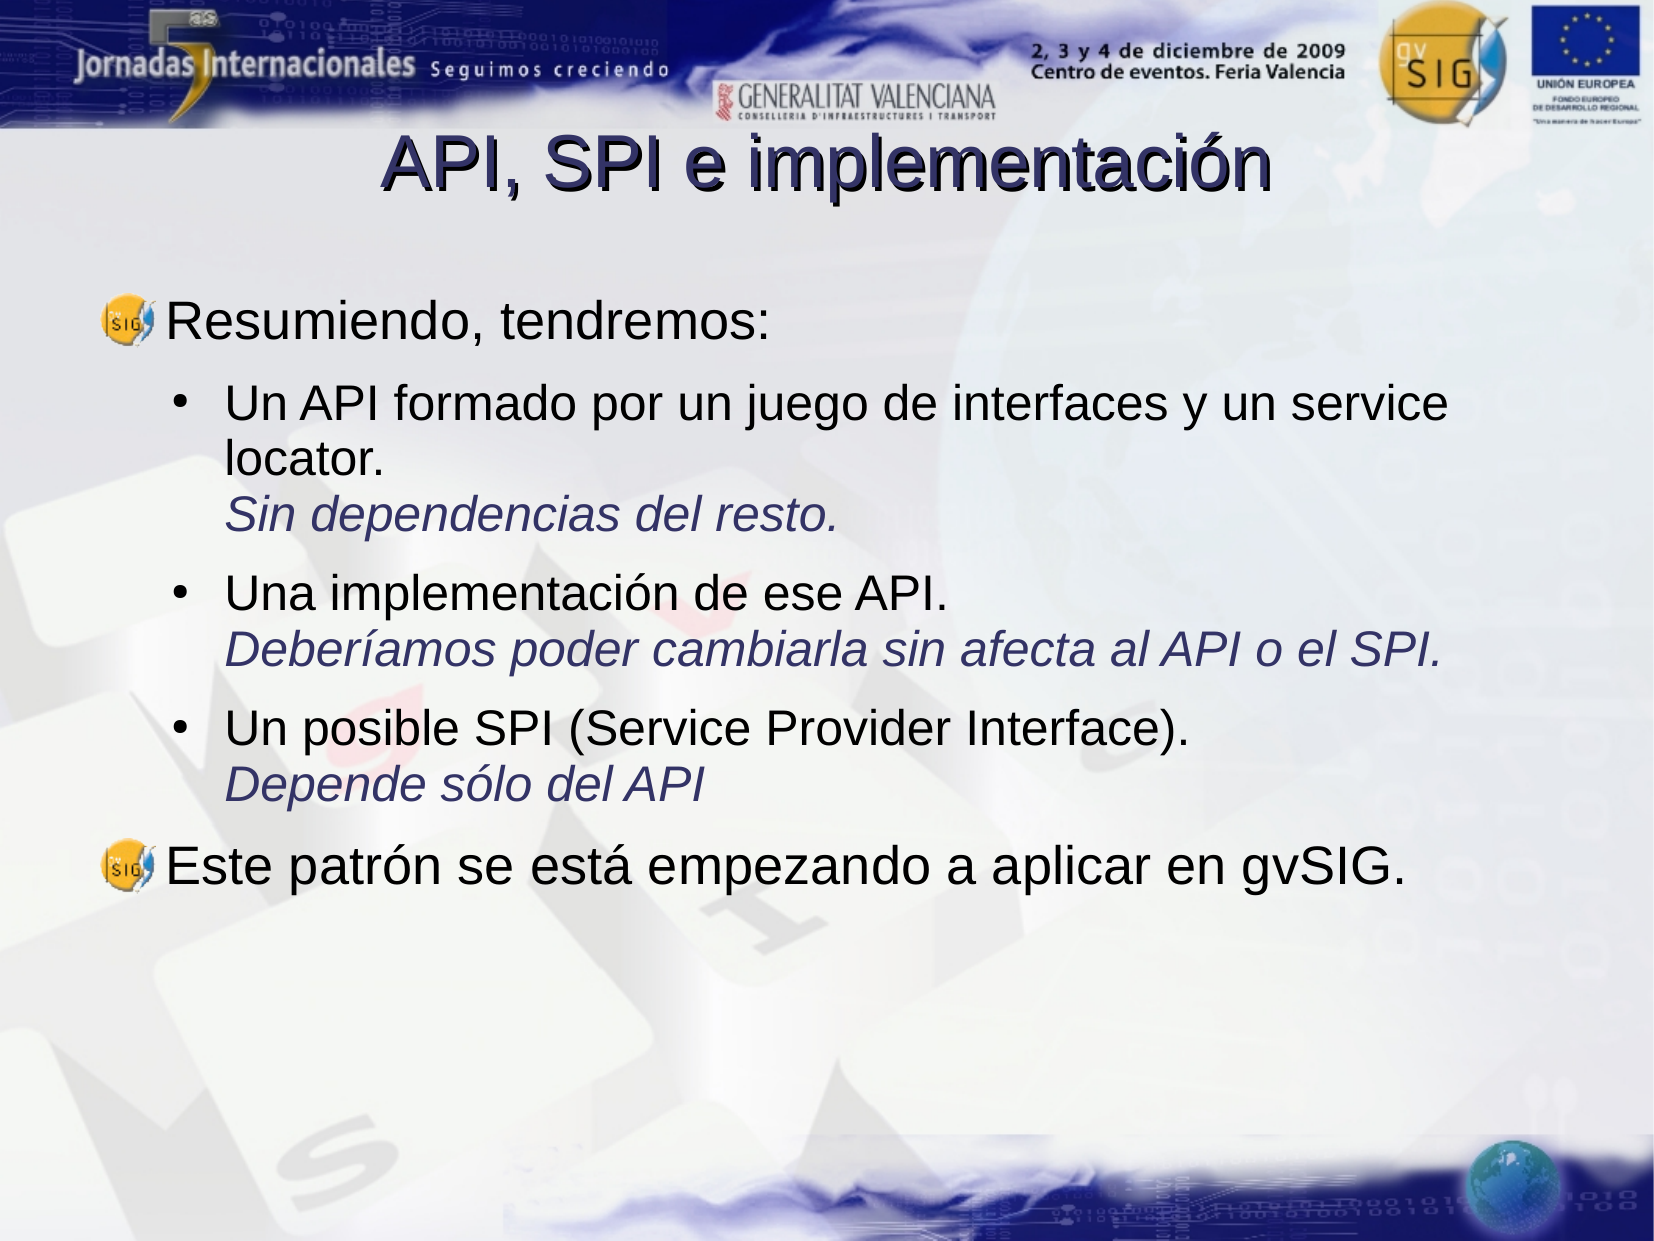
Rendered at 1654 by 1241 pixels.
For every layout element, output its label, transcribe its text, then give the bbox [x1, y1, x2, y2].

picture [0, 0, 1654, 1241]
list Resumiendo, tendremos: Un API formado por un juego de interfaces y un service locator. Sin dependencias del resto. Una implementación de ese API. Deberíamos poder cambiarla sin afecta al API o el SPI. Un posible SPI (Service Provider Interface). Depende sólo del API Este patrón se está empezando a aplicar en gvSIG. [82, 290, 1571, 1109]
title API, SPI e implementación [82, 47, 1571, 258]
